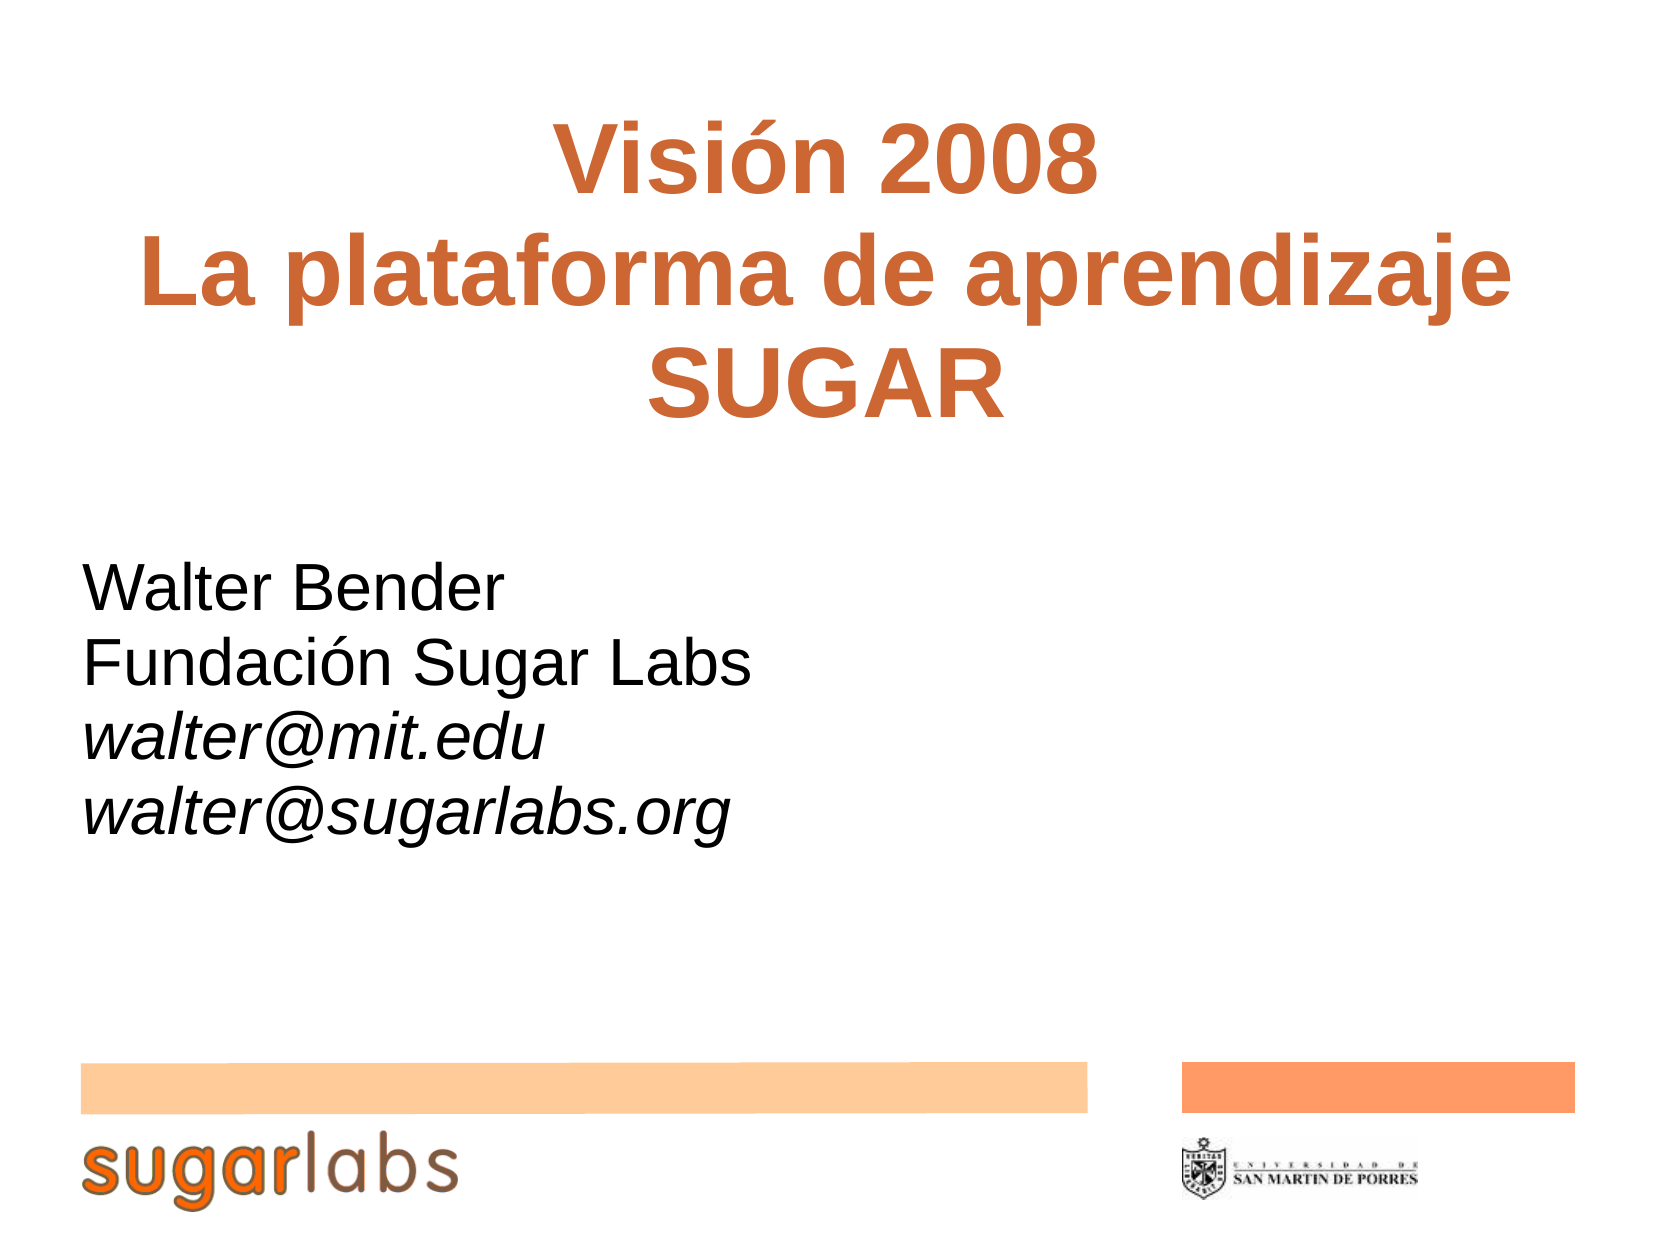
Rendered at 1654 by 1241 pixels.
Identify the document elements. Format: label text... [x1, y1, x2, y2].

picture [1182, 1137, 1418, 1200]
subtitle Walter Bender Fundación Sugar Labs walter@mit.edu walter@sugarlabs.org [82, 297, 1571, 1102]
picture [82, 1130, 458, 1212]
title Visión 2008 La plataforma de aprendizaje SUGAR [82, 77, 1571, 297]
